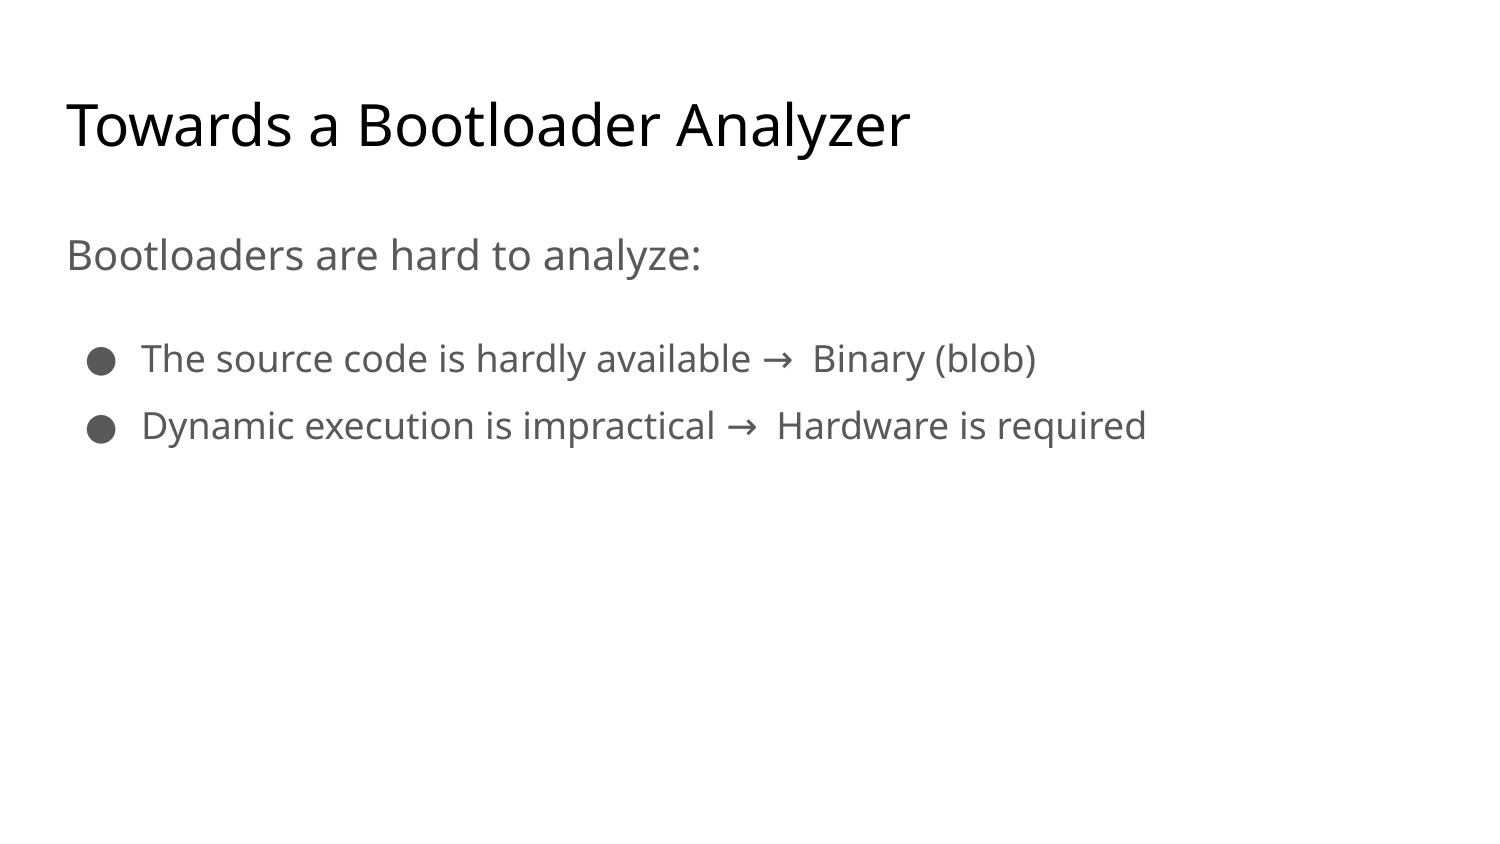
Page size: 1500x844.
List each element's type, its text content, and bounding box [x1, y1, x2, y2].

list Bootloaders are hard to analyze: The source code is hardly available → Binary (blob) Dynamic execution is impractical → Hardware is required [51, 189, 1449, 750]
title Towards a Bootloader Analyzer [51, 72, 1449, 167]
